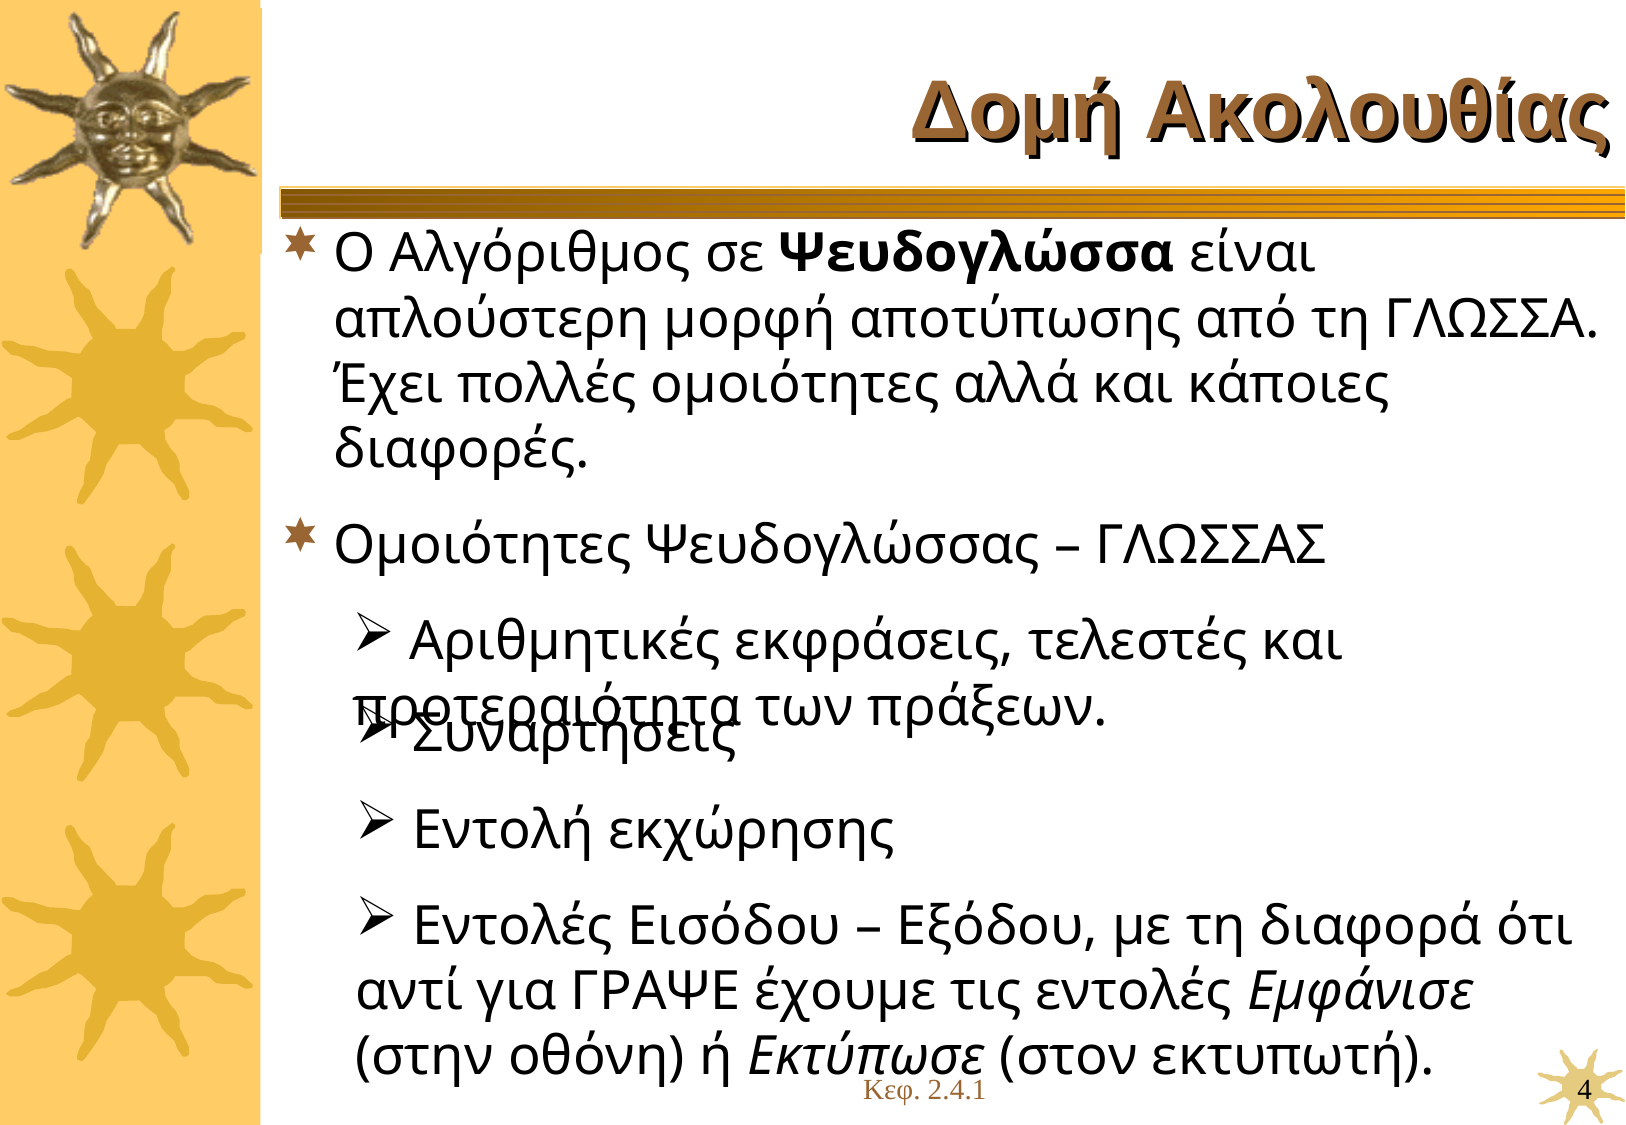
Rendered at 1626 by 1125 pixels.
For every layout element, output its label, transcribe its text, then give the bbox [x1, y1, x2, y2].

picture [1, 164, 262, 254]
text_box Ο Αλγόριθμος σε Ψευδογλώσσα είναι απλούστερη μορφή αποτύπωσης από τη ΓΛΩΣΣΑ. Έχει πολλές ομοιότητες αλλά και κάποιες διαφορές. Ομοιότητες Ψευδογλώσσας – ΓΛΩΣΣΑΣ Αριθμητικές εκφράσεις, τελεστές και προτεραιότητα των πράξεων. [262, 210, 1626, 985]
text_box Συναρτήσεις Εντολή εκχώρησης Εντολές Εισόδου – Εξόδου, με τη διαφορά ότι αντί για ΓΡΑΨΕ έχουμε τις εντολές Εμφάνισε (στην οθόνη) ή Εκτύπωσε (στον εκτυπωτή). [265, 690, 1626, 1093]
text_box Δομή Ακολουθίας [0, 0, 1625, 164]
